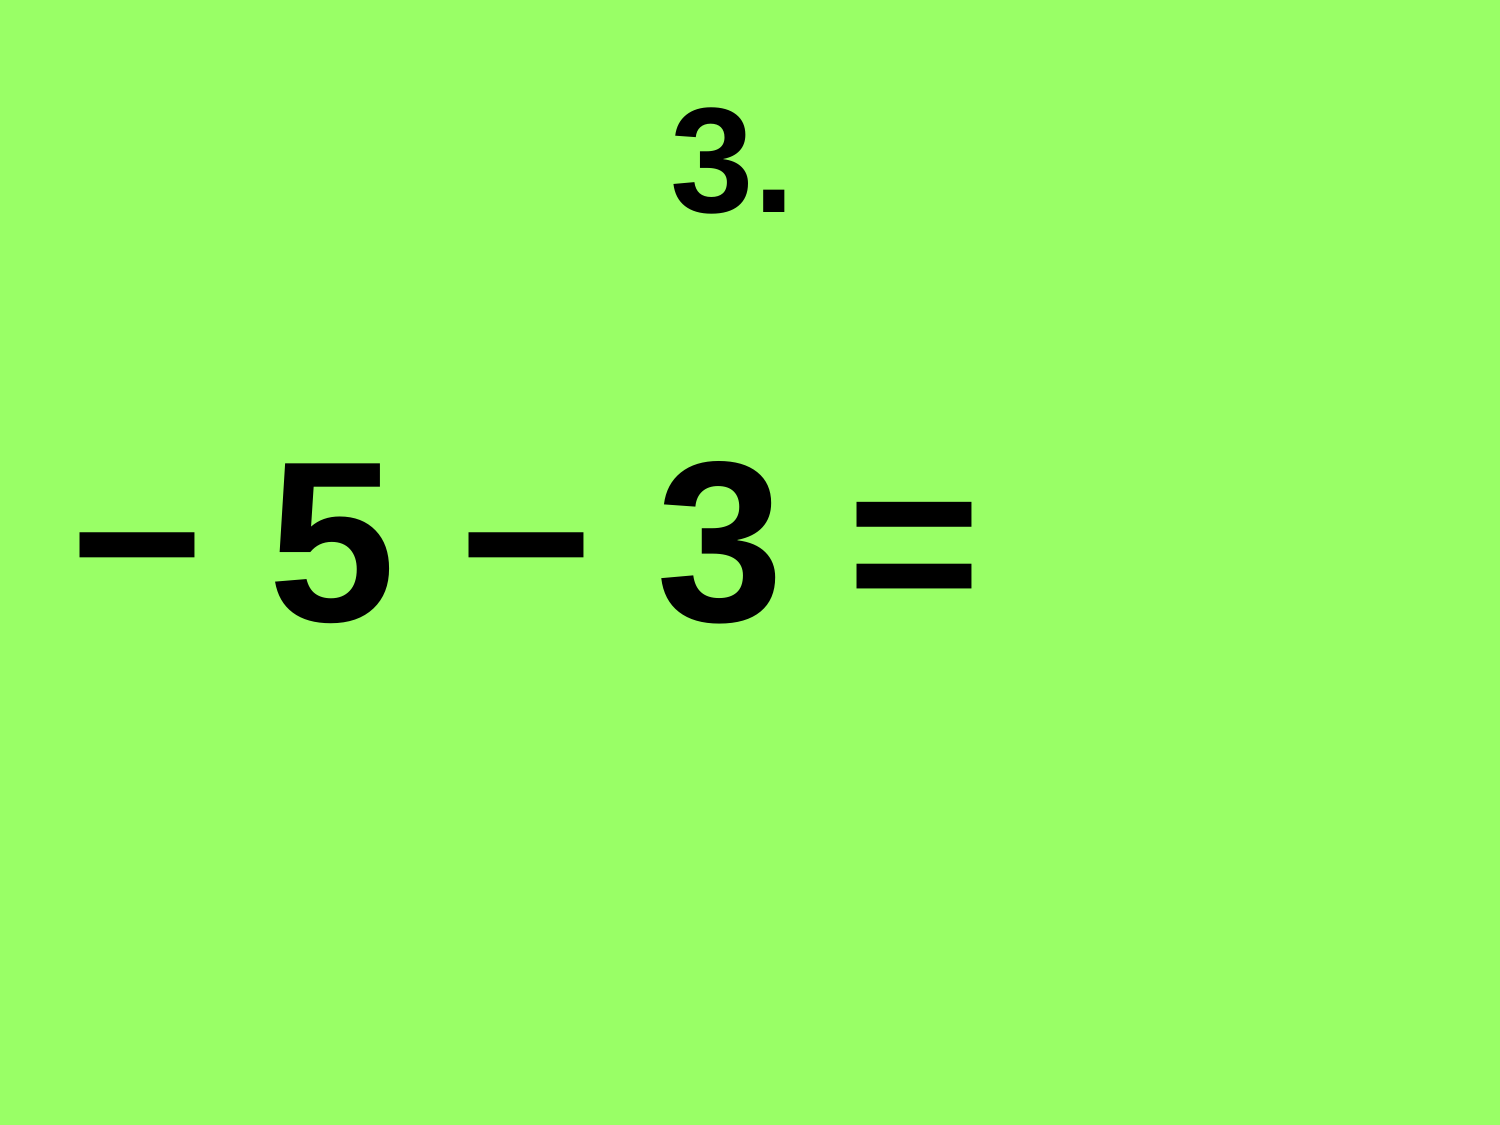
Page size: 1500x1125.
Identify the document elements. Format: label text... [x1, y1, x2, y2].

title − 5 − 3 = [0, 384, 1376, 675]
text_box 3. [655, 54, 880, 251]
